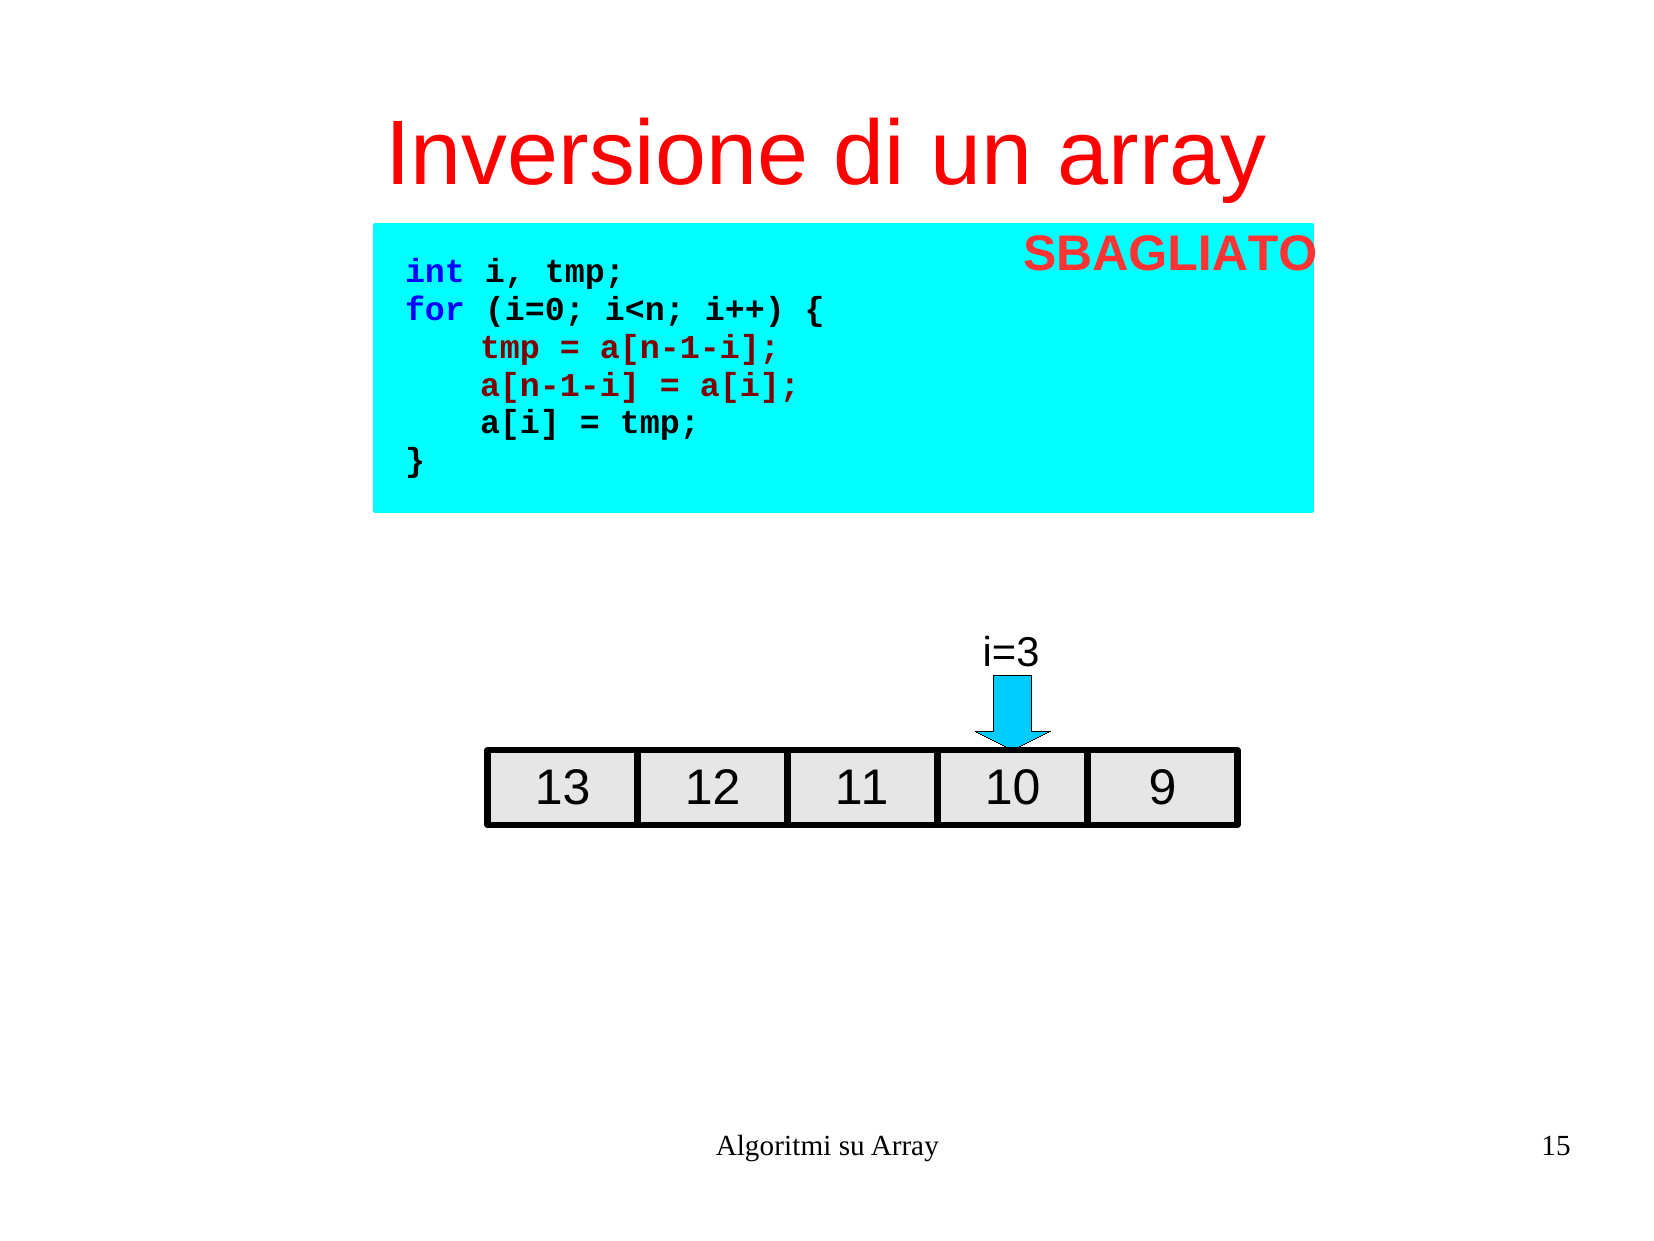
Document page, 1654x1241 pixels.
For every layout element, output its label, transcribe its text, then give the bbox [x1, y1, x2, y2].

text_box 10 [938, 750, 1088, 826]
title Inversione di un array [82, 49, 1571, 257]
text_box [975, 676, 1051, 750]
text_box i=3 [954, 628, 1068, 676]
text_box SBAGLIATO [1023, 225, 1318, 281]
text_box int i, tmp; for (i=0; i<n; i++) { tmp = a[n-1-i]; a[n-1-i] = a[i]; a[i] = tmp; } [375, 225, 1313, 512]
text_box 11 [788, 750, 938, 826]
text_box 9 [1088, 750, 1238, 826]
text_box 12 [638, 750, 788, 826]
text_box 13 [487, 750, 638, 826]
